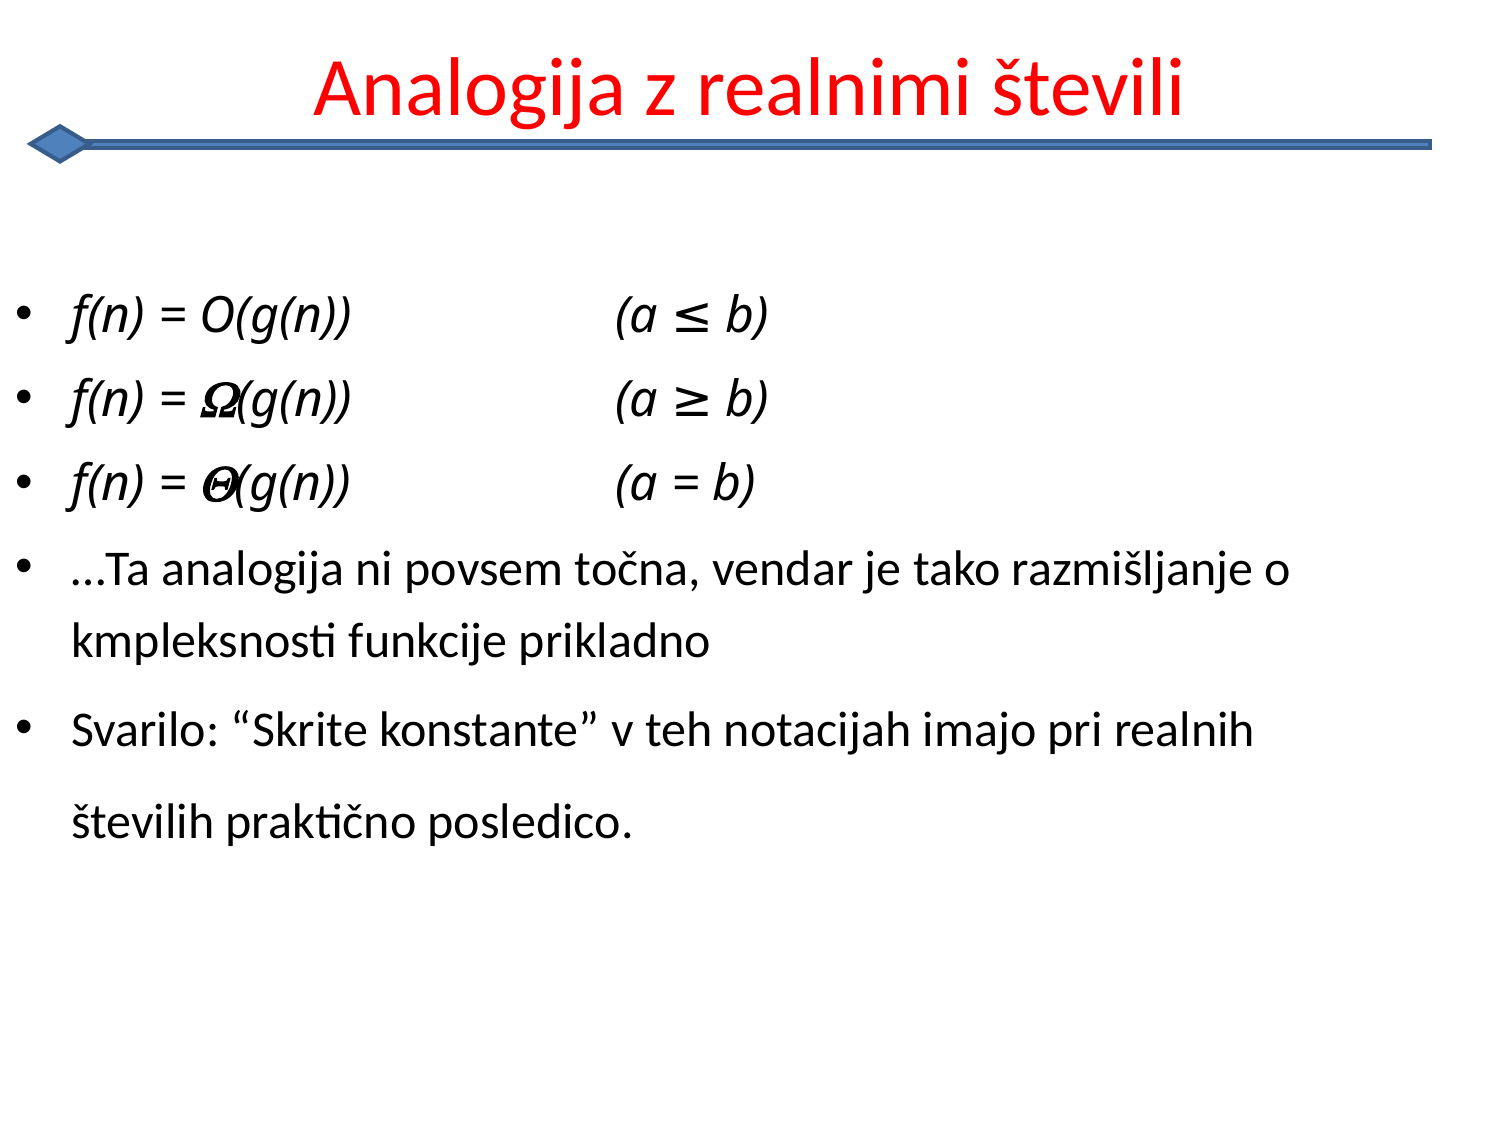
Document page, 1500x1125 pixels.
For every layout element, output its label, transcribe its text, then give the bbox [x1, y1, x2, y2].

list f(n) = O(g(n)) (a ≤ b) f(n) = (g(n)) (a ≥ b) f(n) = (g(n)) (a = b) …Ta analogija ni povsem točna, vendar je tako razmišljanje o kmpleksnosti funkcije prikladno Svarilo: “Skrite konstante” v teh notacijah imajo pri realnih številih praktično posledico. [0, 262, 1351, 1006]
title Analogija z realnimi števili [75, 23, 1426, 141]
